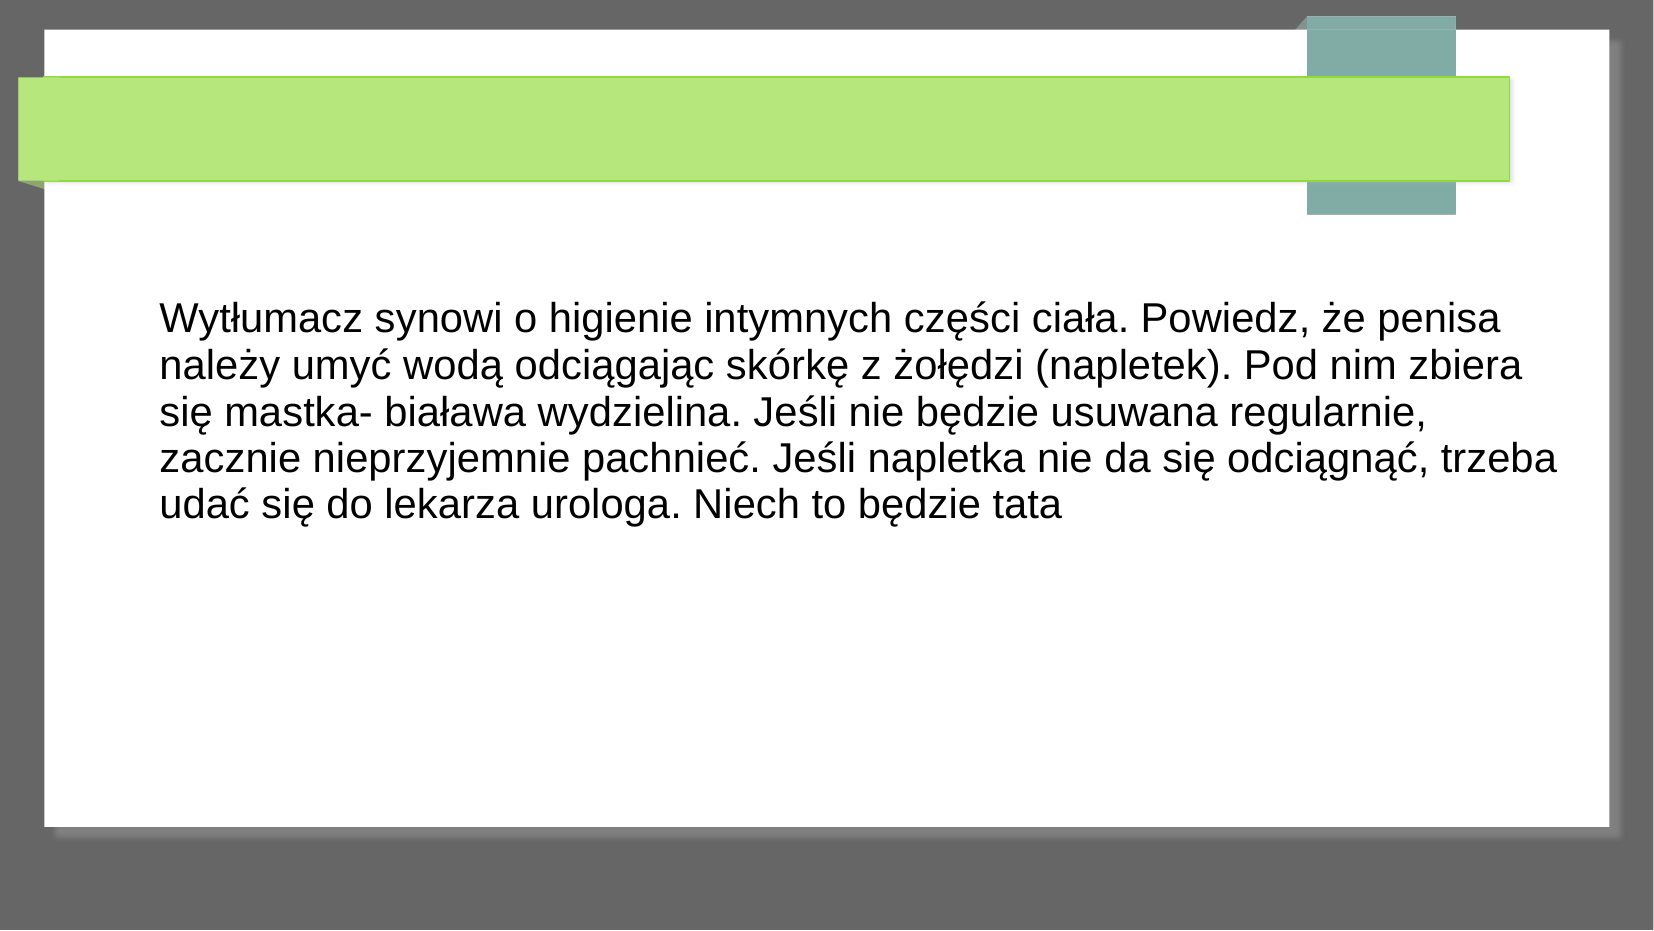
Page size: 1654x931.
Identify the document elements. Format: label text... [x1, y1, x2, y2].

list Wytłumacz synowi o higienie intymnych części ciała. Powiedz, że penisa należy umyć wodą odciągając skórkę z żołędzi (napletek). Pod nim zbiera się mastka- biaława wydzielina. Jeśli nie będzie usuwana regularnie, zacznie nieprzyjemnie pachnieć. Jeśli napletka nie da się odciągnąć, trzeba udać się do lekarza urologa. Niech to będzie tata [88, 295, 1565, 886]
